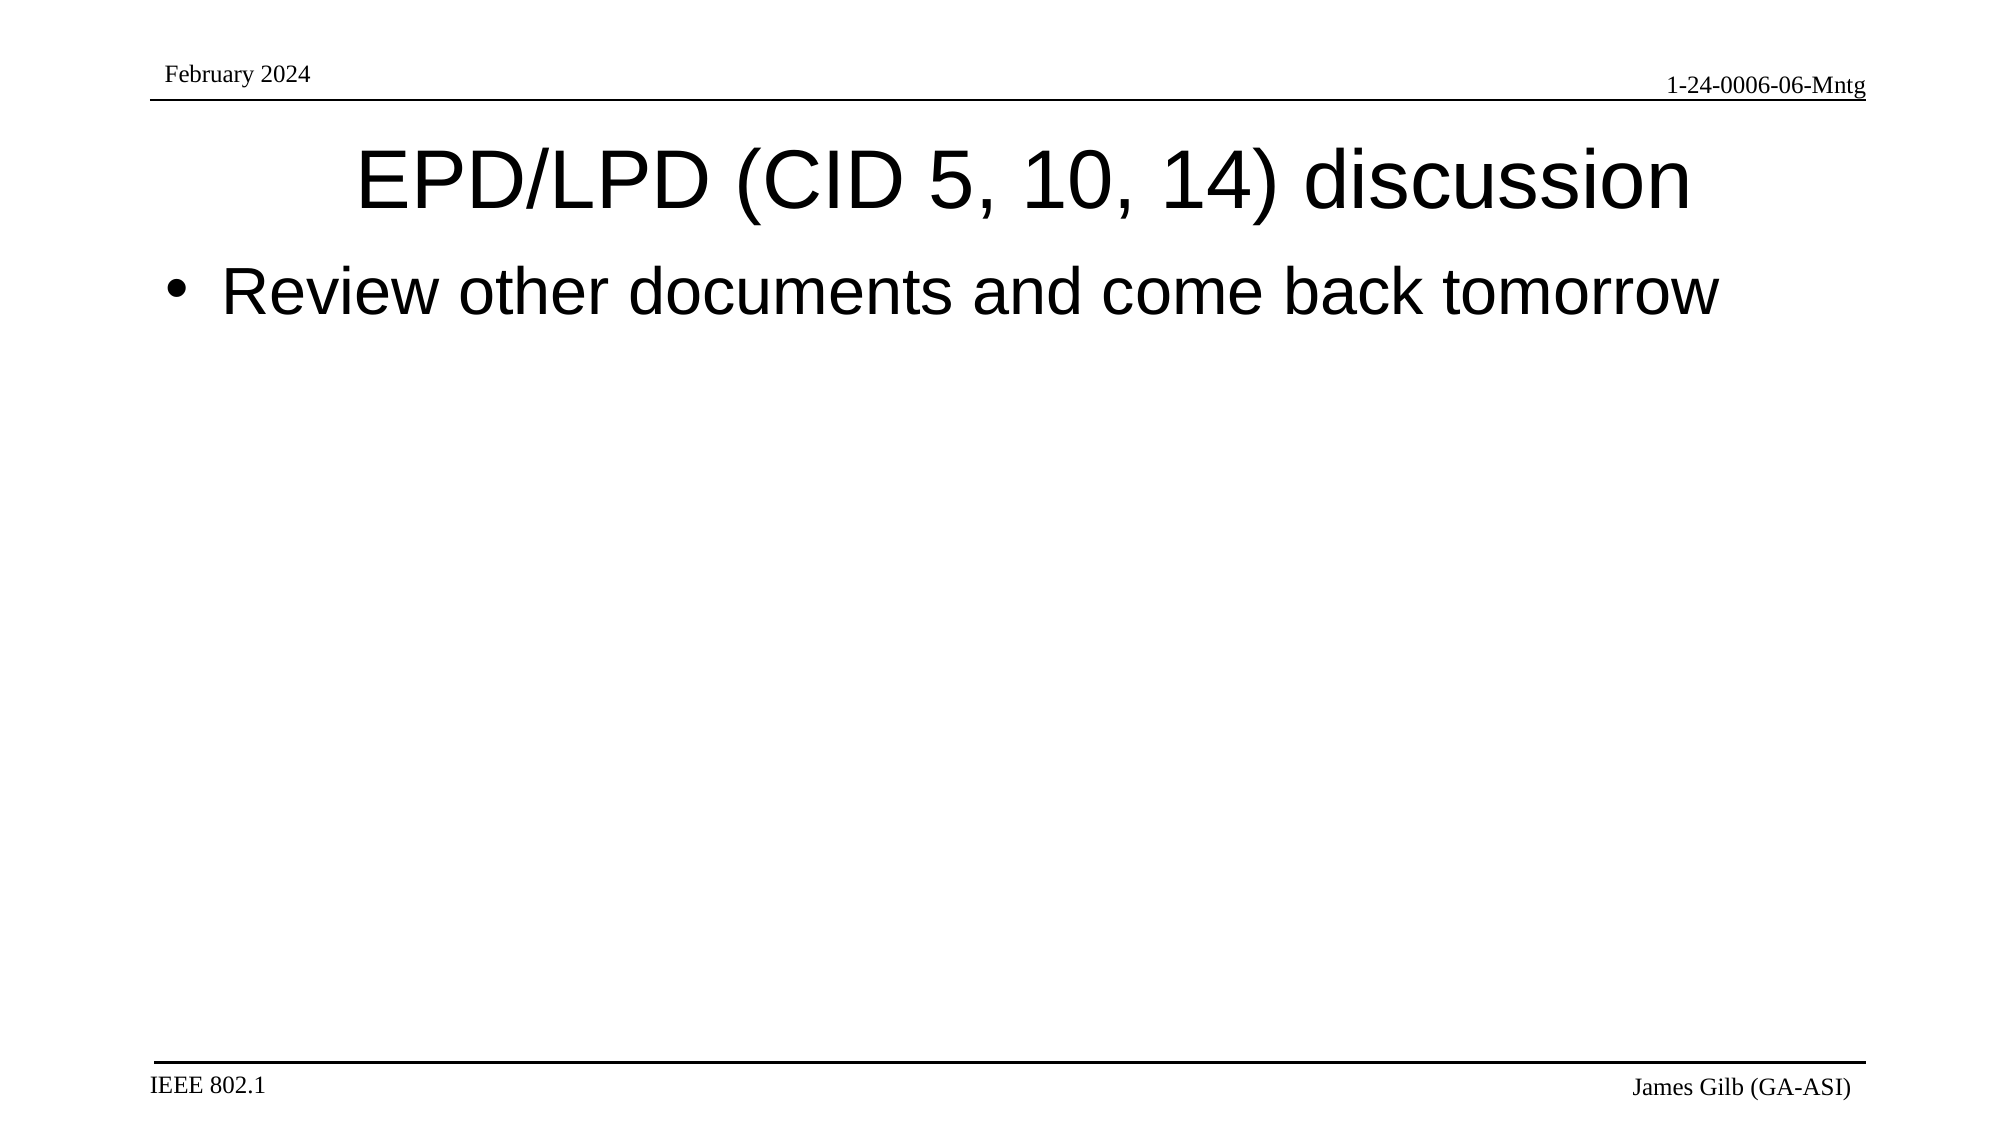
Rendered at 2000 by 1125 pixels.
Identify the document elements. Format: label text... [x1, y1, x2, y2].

list Review other documents and come back tomorrow [149, 239, 1900, 1051]
title EPD/LPD (CID 5, 10, 14) discussion [149, 112, 1900, 238]
